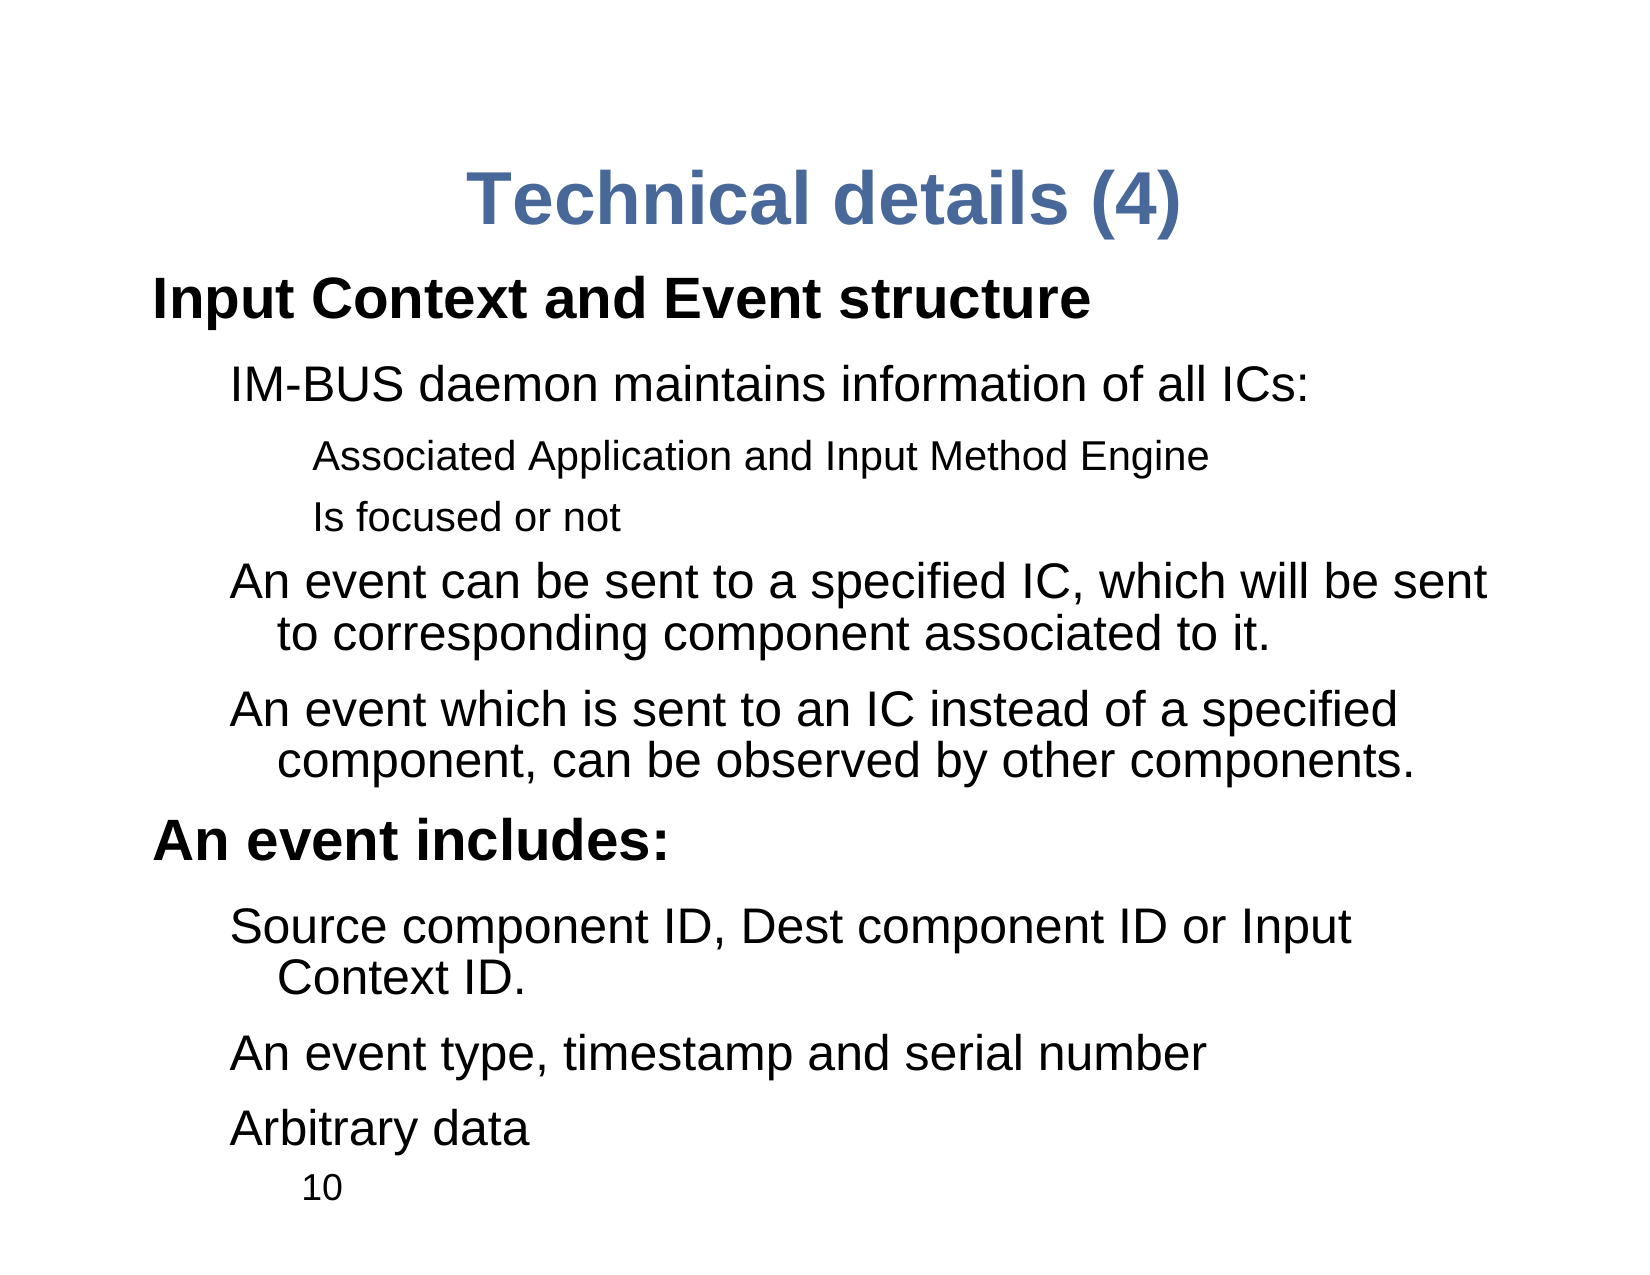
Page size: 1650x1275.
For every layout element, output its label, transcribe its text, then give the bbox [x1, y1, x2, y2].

title Technical details (4) [135, 112, 1515, 270]
list Input Context and Event structure IM-BUS daemon maintains information of all ICs: Associated Application and Input Method Engine Is focused or not An event can be sent to a specified IC, which will be sent to corresponding component associated to it. An event which is sent to an IC instead of a specified component, can be observed by other components. An event includes: Source component ID, Dest component ID or Input Context ID. An event type, timestamp and serial number Arbitrary data [135, 270, 1515, 1161]
